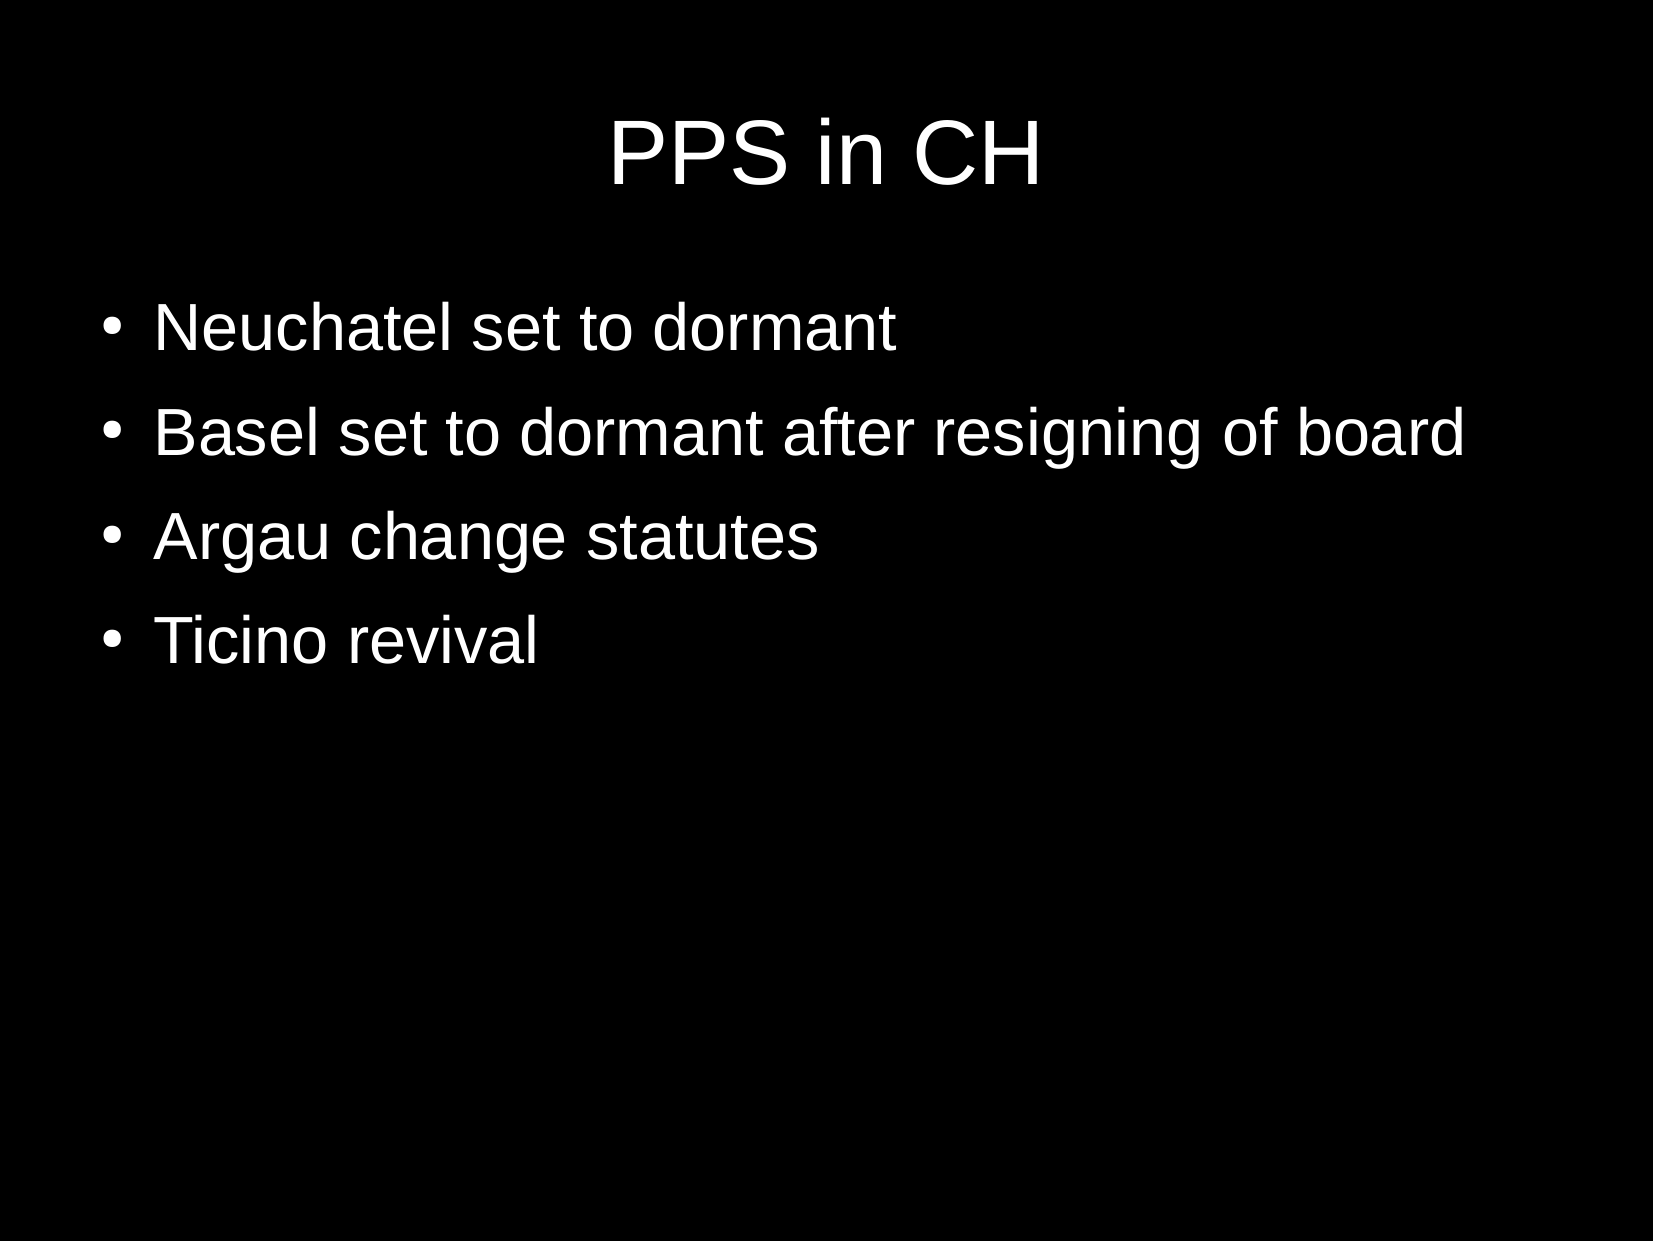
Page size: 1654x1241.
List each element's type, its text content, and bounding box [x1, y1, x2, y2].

title PPS in CH [82, 49, 1571, 257]
list Neuchatel set to dormant Basel set to dormant after resigning of board Argau change statutes Ticino revival [82, 290, 1571, 1010]
